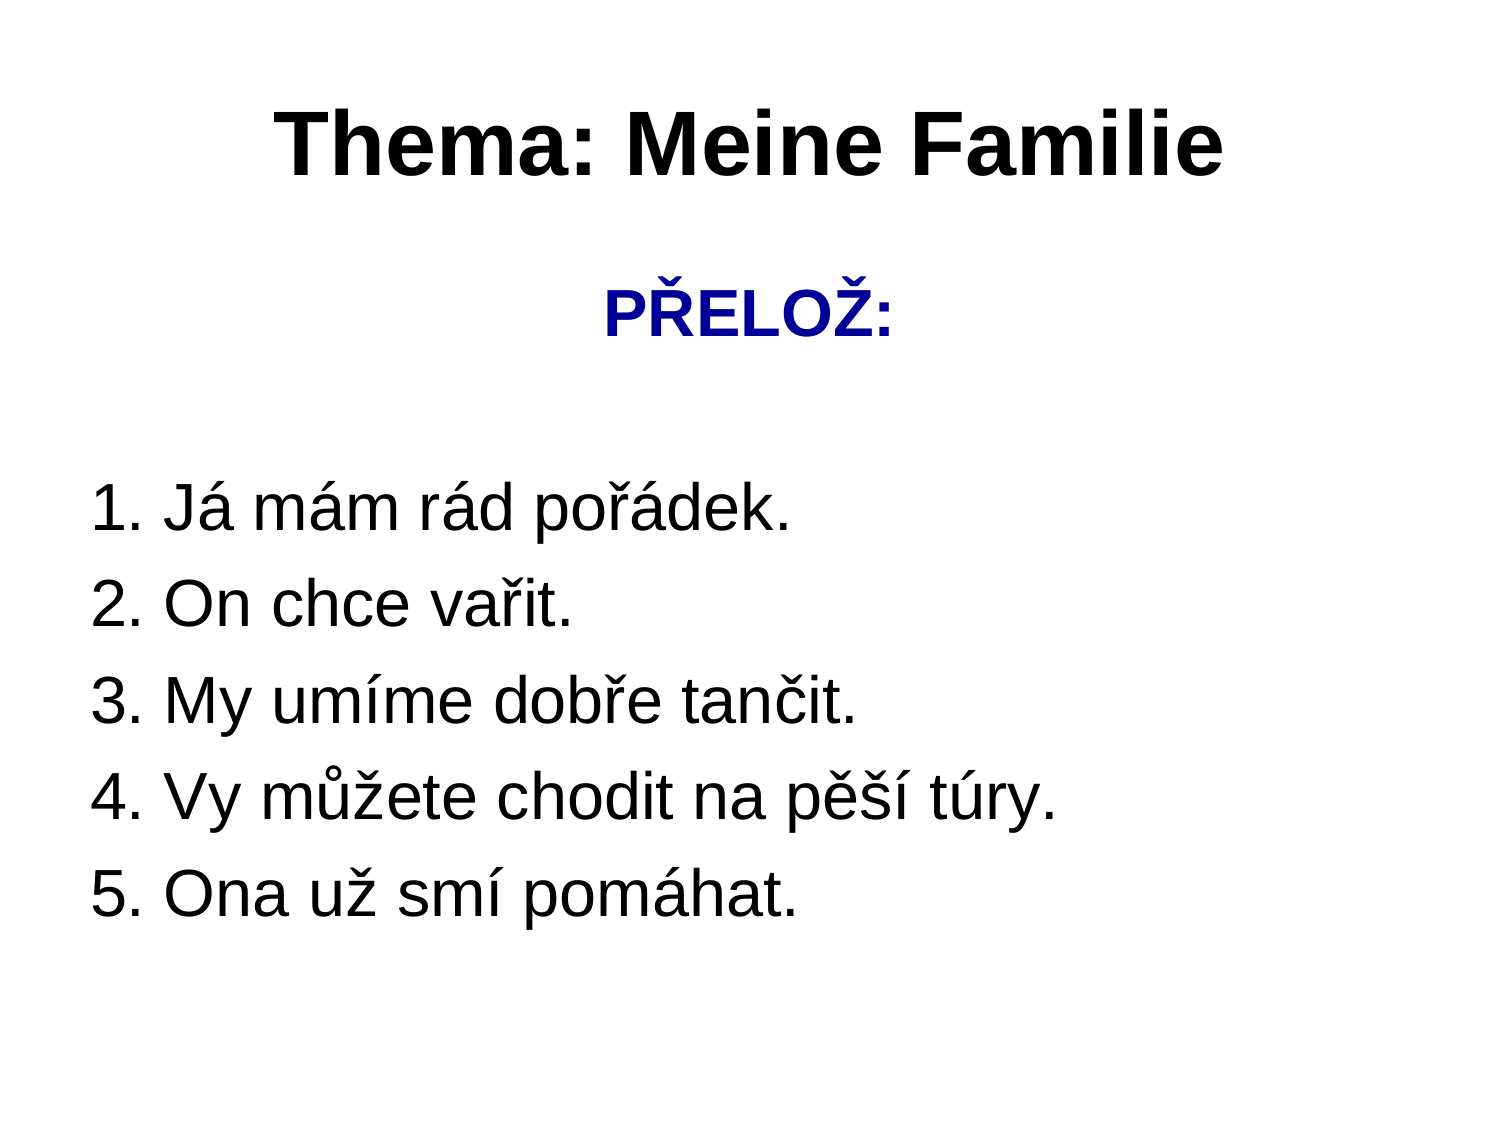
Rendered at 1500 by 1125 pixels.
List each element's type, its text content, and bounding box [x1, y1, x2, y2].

list PŘELOŽ: 1. Já mám rád pořádek. 2. On chce vařit. 3. My umíme dobře tančit. 4. Vy můžete chodit na pěší túry. 5. Ona už smí pomáhat. [75, 262, 1426, 1007]
title Thema: Meine Familie [75, 45, 1426, 233]
